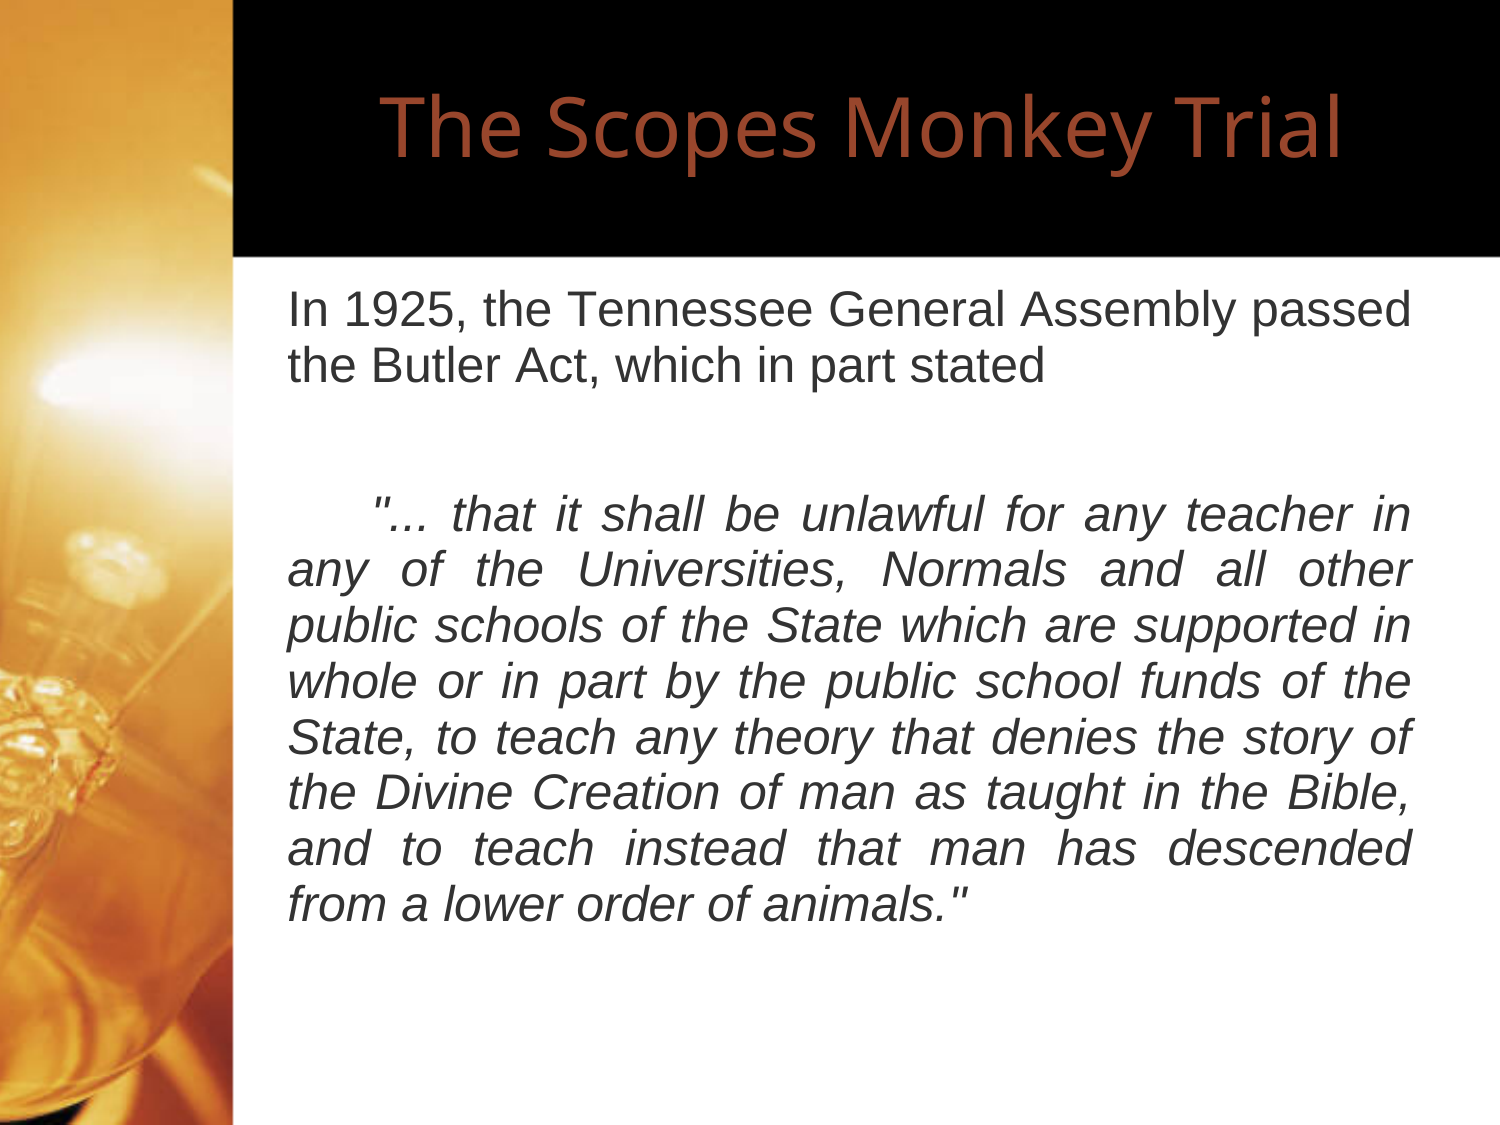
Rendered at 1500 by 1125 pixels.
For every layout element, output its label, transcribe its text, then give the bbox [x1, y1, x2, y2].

title The Scopes Monkey Trial [262, 17, 1463, 233]
picture [0, 0, 1500, 1125]
subtitle In 1925, the Tennessee General Assembly passed the Butler Act, which in part stated "... that it shall be unlawful for any teacher in any of the Universities, Normals and all other public schools of the State which are supported in whole or in part by the public school funds of the State, to teach any theory that denies the story of the Divine Creation of man as taught in the Bible, and to teach instead that man has descended from a lower order of animals." [287, 282, 1413, 1006]
